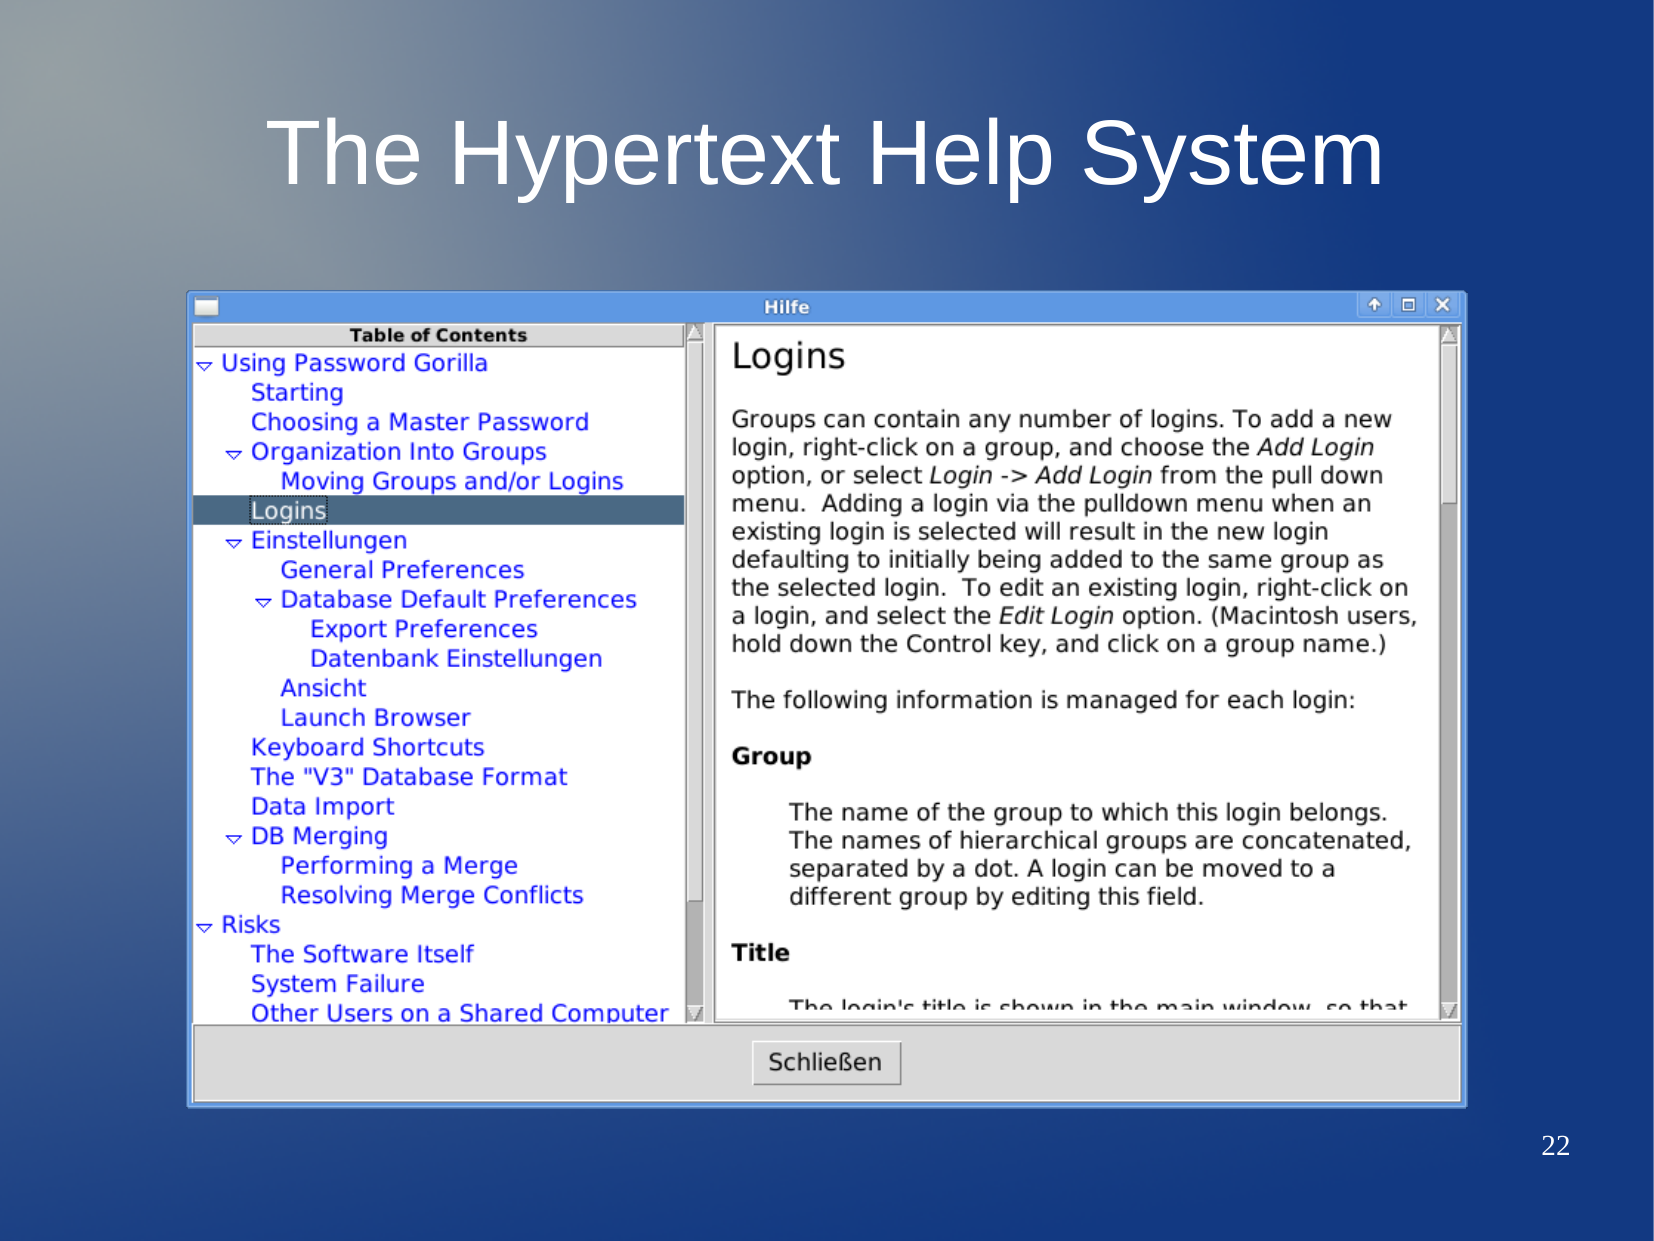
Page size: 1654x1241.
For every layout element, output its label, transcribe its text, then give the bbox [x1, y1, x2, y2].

title The Hypertext Help System [82, 49, 1571, 257]
picture [0, 0, 1654, 1241]
